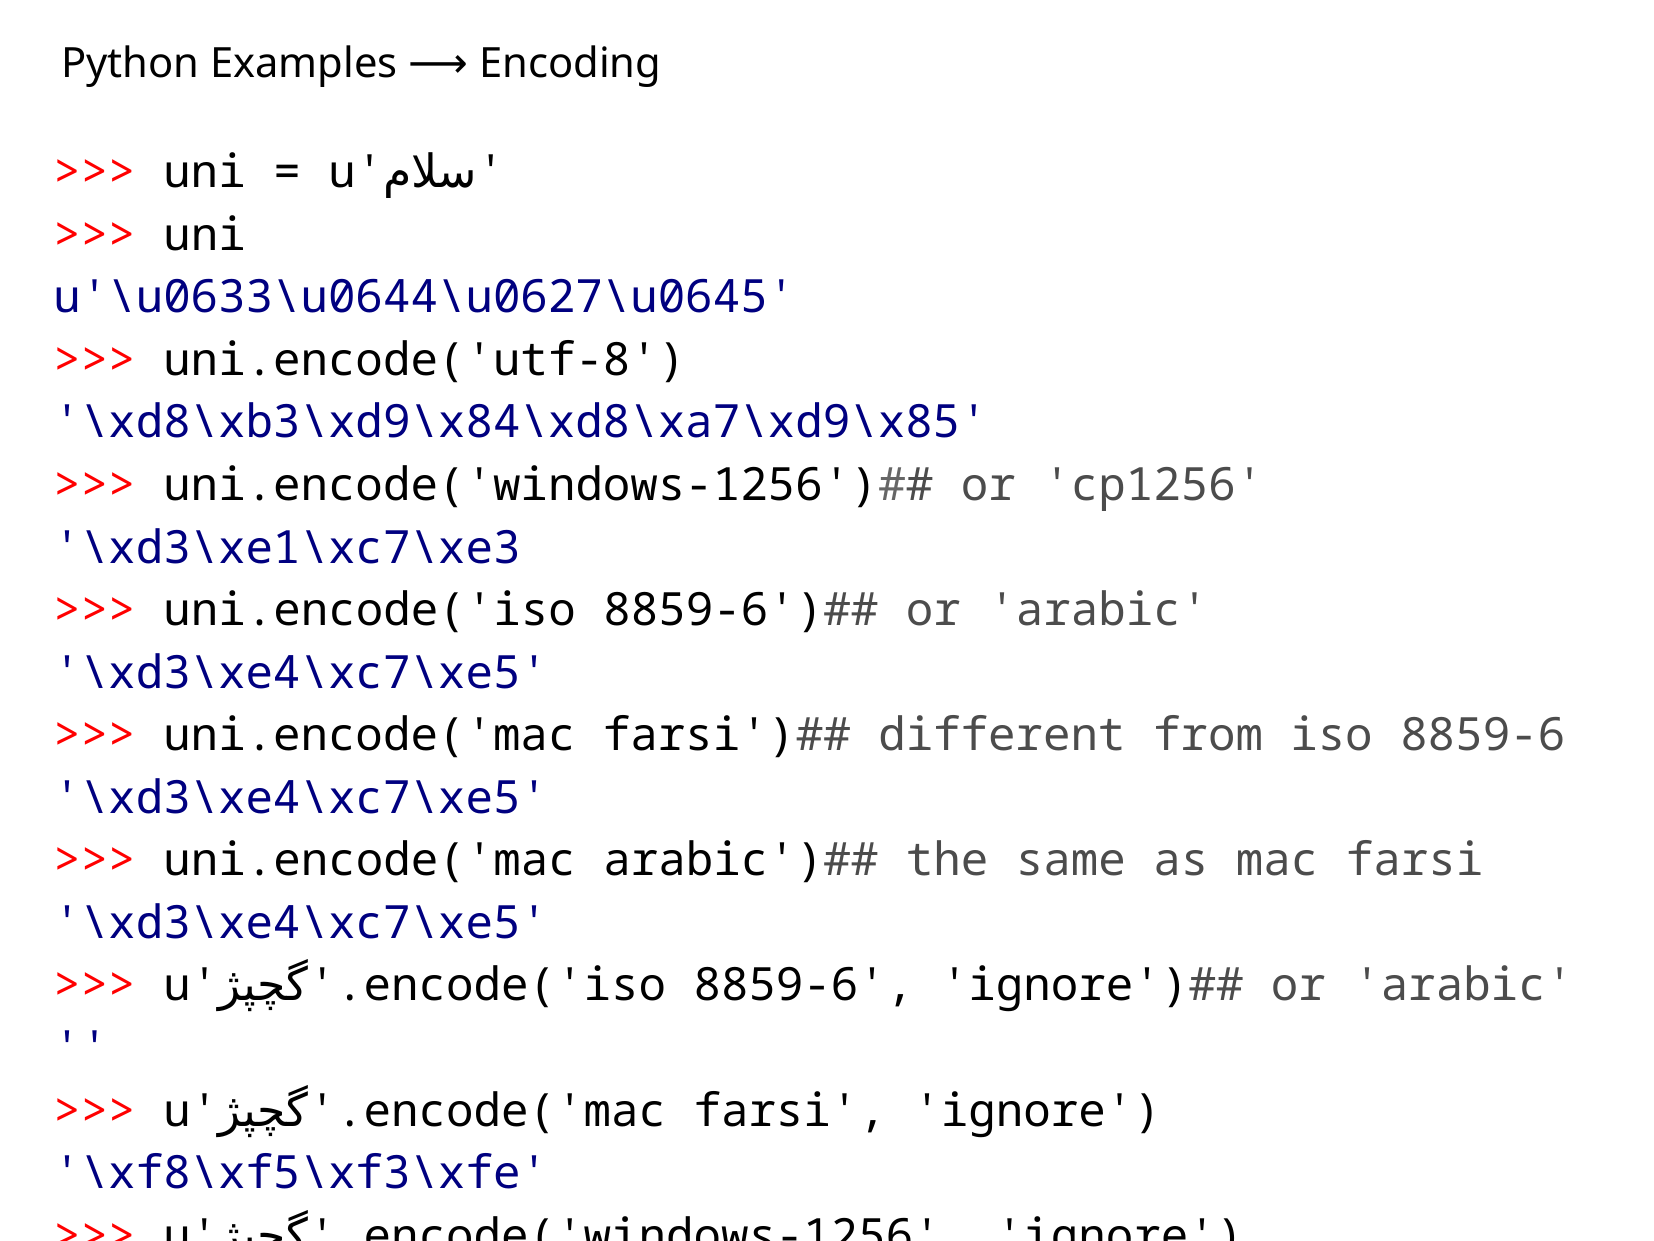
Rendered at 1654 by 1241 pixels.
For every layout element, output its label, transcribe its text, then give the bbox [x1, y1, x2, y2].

text_box Python Examples ⟶ Encoding [46, 25, 624, 109]
text_box >>> uni = u'سلام' >>> uni u'\u0633\u0644\u0627\u0645' >>> uni.encode('utf-8') '\xd8\xb3\xd9\x84\xd8\xa7\xd9\x85' >>> uni.encode('windows-1256')## or 'cp1256' '\xd3\xe1\xc7\xe3 >>> uni.encode('iso 8859-6')## or 'arabic' '\xd3\xe4\xc7\xe5' >>> uni.encode('mac farsi')## different from iso 8859-6 '\xd3\xe4\xc7\xe5' >>> uni.encode('mac arabic')## the same as mac farsi '\xd3\xe4\xc7\xe5' >>> u'گچپژ'.encode('iso 8859-6', 'ignore')## or 'arabic' '' >>> u'گچپژ'.encode('mac farsi', 'ignore') '\xf8\xf5\xf3\xfe' >>> u'گچپژ'.encode('windows-1256', 'ignore') '\x90\x8d\x81\x8e' [38, 131, 1625, 1171]
